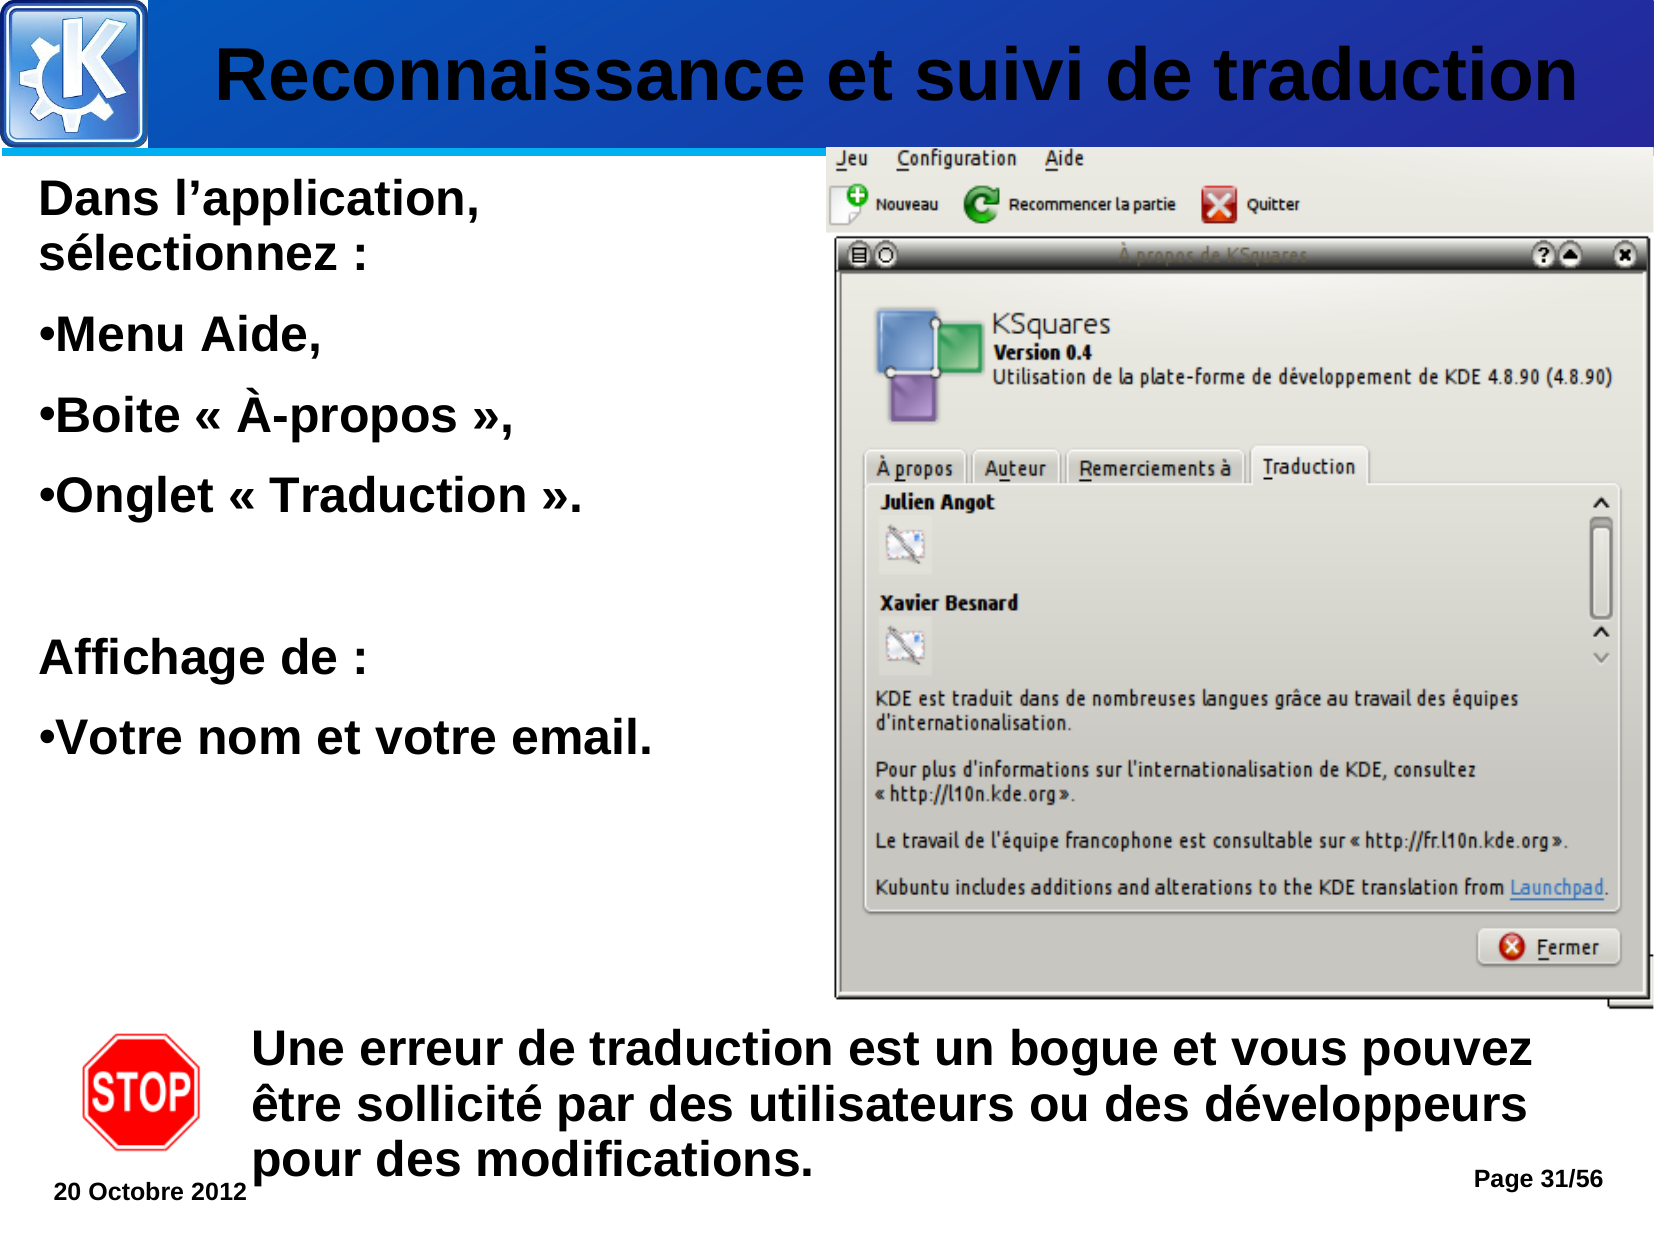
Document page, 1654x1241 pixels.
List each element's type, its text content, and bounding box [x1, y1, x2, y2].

text_box Dans l’application, sélectionnez : Menu Aide, Boite « À-propos », Onglet « Traduction ». Affichage de : Votre nom et votre email. [23, 159, 757, 904]
text_box Une erreur de traduction est un bogue et vous pouvez être sollicité par des utilisateurs ou des développeurs pour des modifications. [236, 1009, 1619, 1188]
text_box Reconnaissance et suivi de traduction [141, 0, 1654, 148]
picture [82, 1033, 201, 1152]
picture [0, 0, 141, 148]
picture [826, 148, 1654, 1011]
